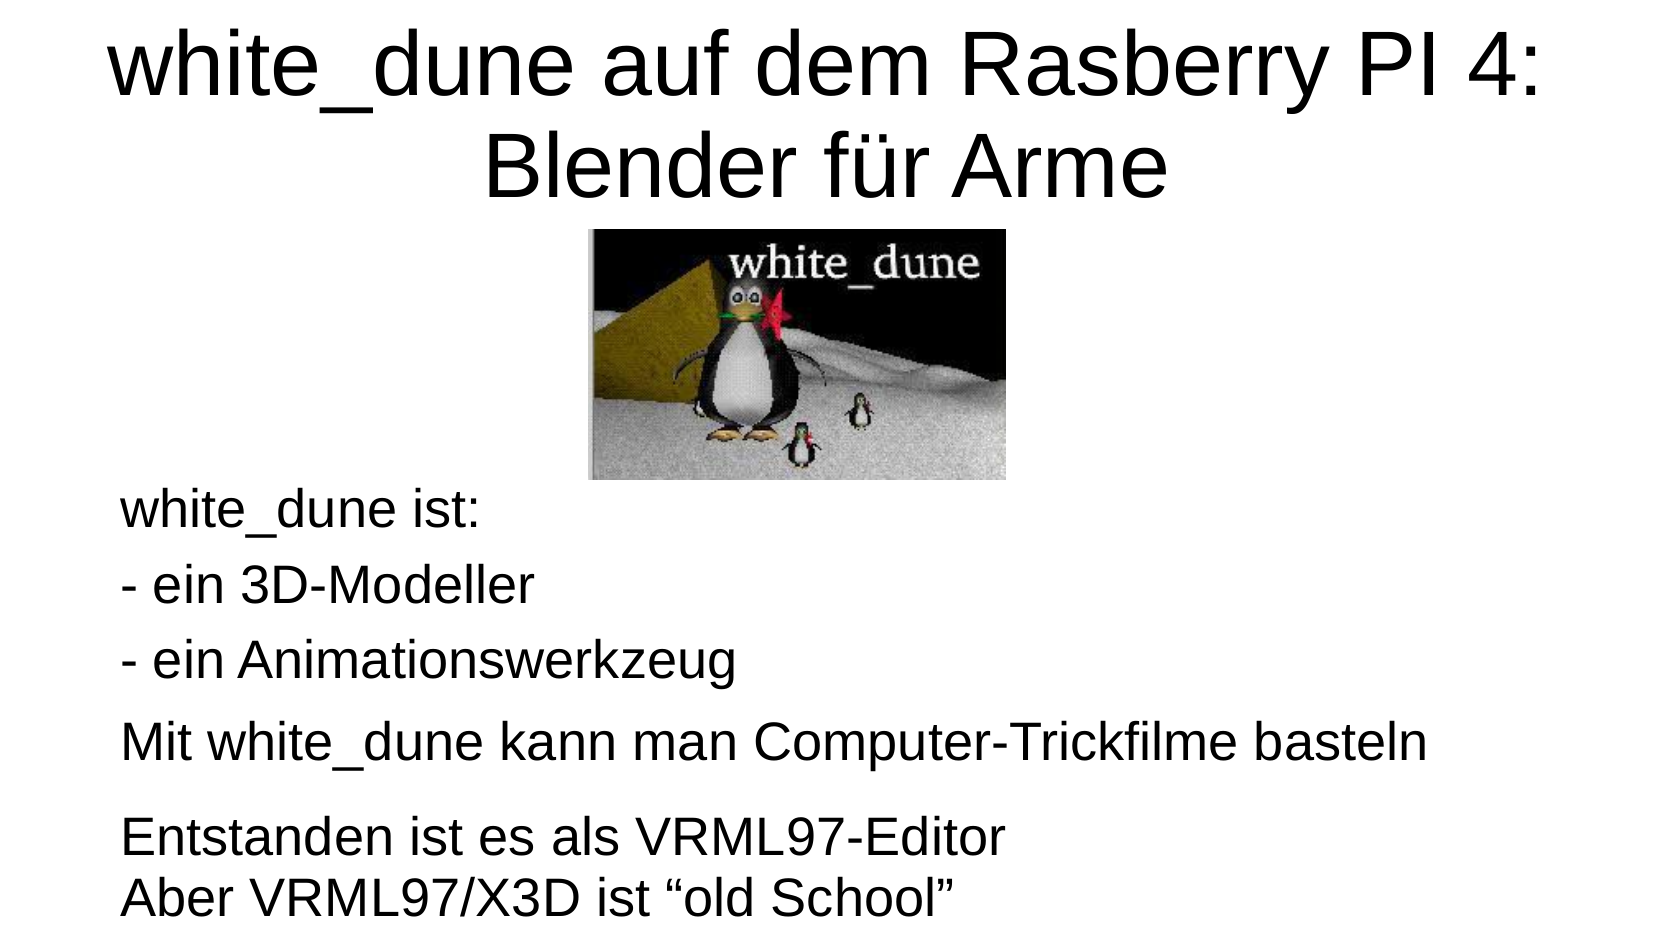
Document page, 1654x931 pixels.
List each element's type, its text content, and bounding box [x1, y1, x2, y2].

subtitle white_dune ist: - ein 3D-Modeller - ein Animationswerkzeug Mit white_dune kann man Computer-Trickfilme basteln Entstanden ist es als VRML97-Editor Aber VRML97/X3D ist “old School” [120, 329, 1609, 928]
picture [588, 229, 1006, 481]
title white_dune auf dem Rasberry PI 4: Blender für Arme [82, 12, 1571, 218]
